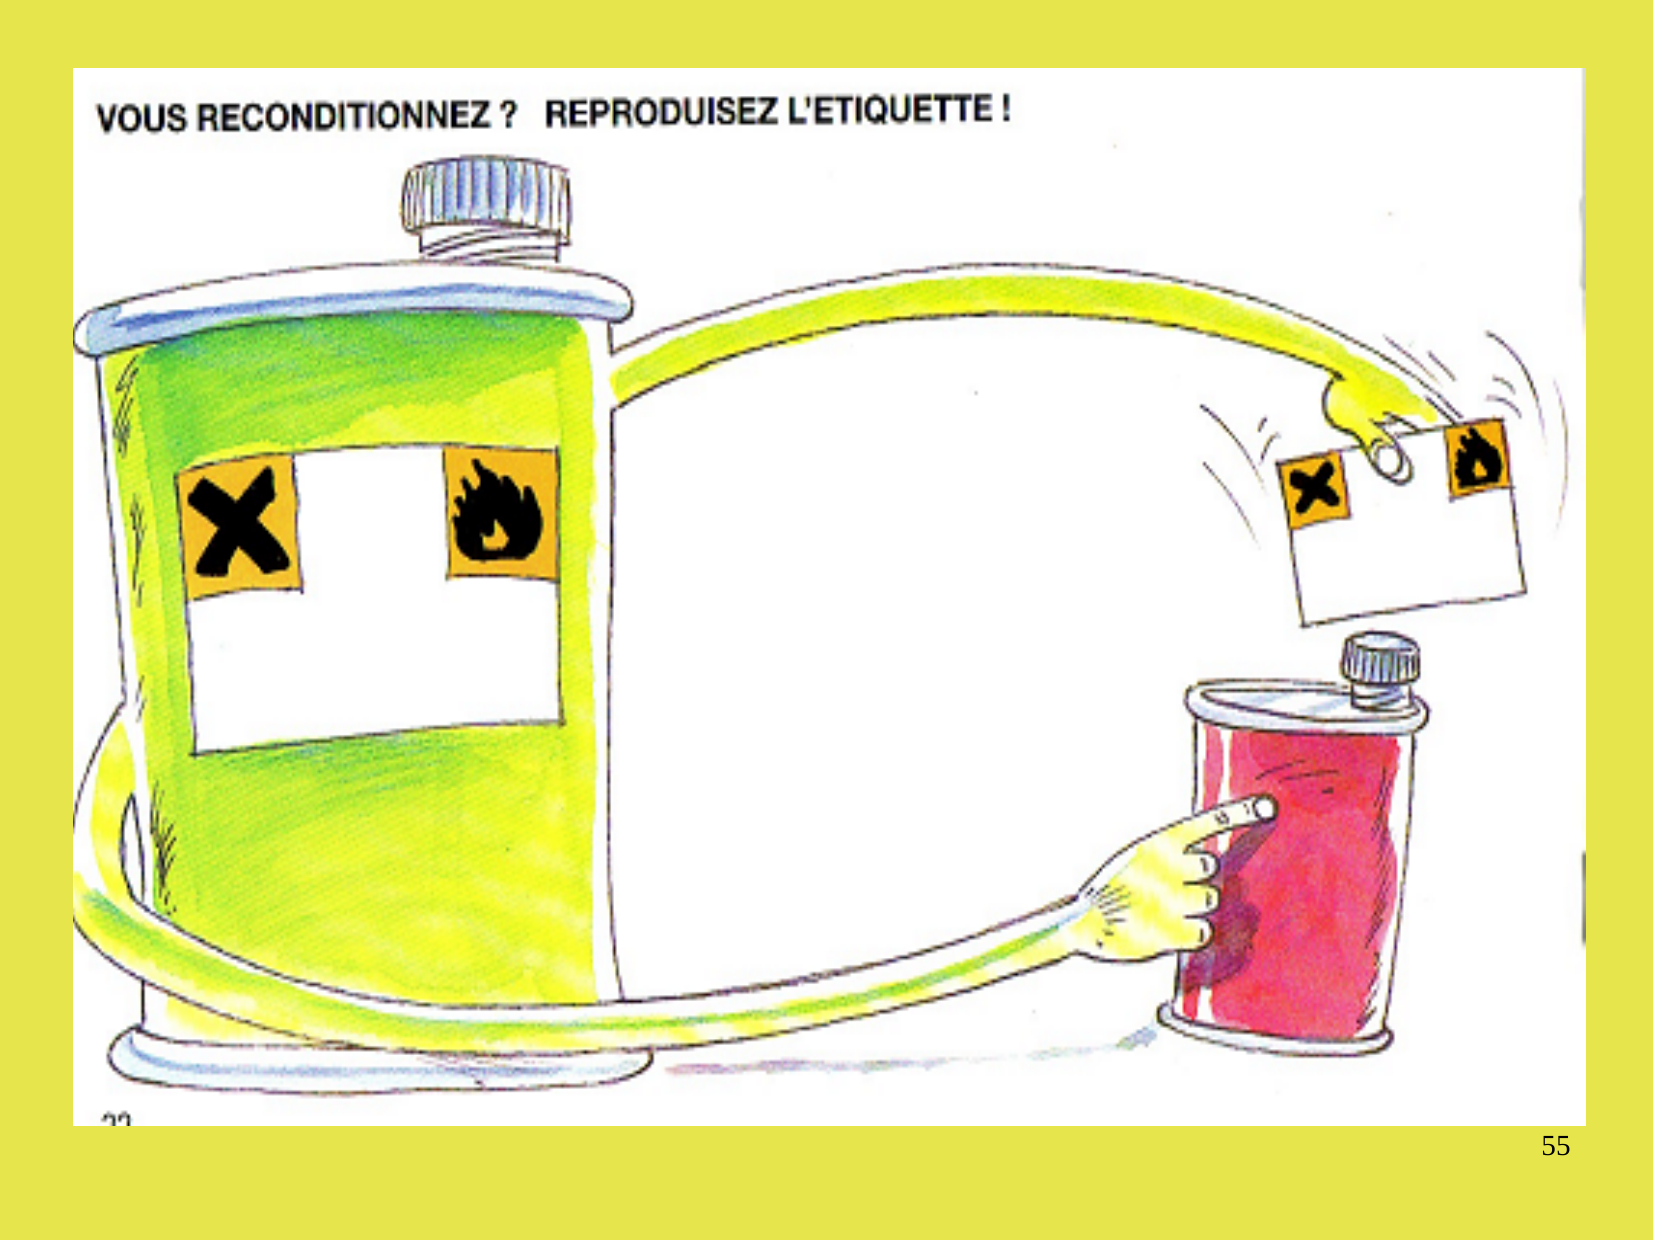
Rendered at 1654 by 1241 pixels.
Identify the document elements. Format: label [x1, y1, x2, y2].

chart [73, 68, 1586, 1126]
